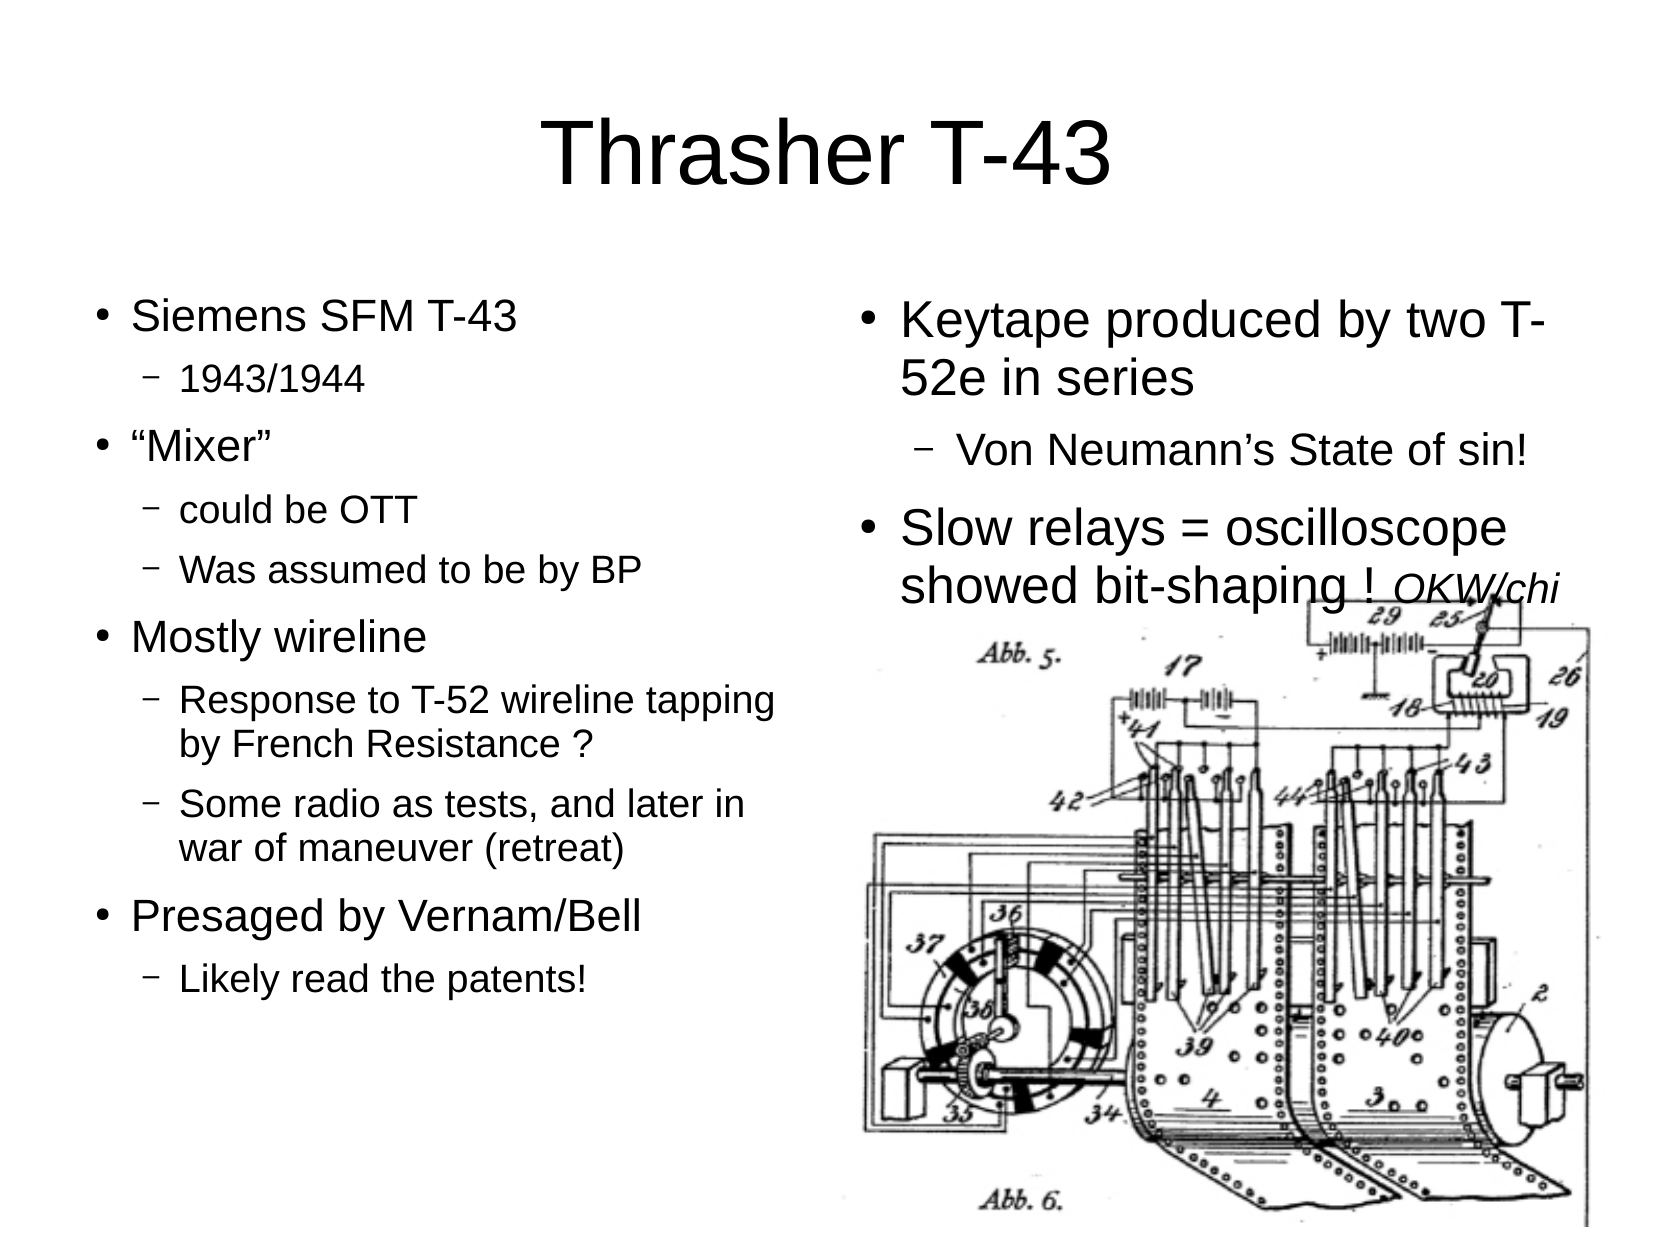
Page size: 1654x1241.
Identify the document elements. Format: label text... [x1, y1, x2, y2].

picture [840, 584, 1620, 1227]
list Keytape produced by two T-52e in series Von Neumann’s State of sin! Slow relays = oscilloscope showed bit-shaping ! OKW/chi [845, 290, 1572, 634]
list Siemens SFM T-43 1943/1944 “Mixer” could be OTT Was assumed to be by BP Mostly wireline Response to T-52 wireline tapping by French Resistance ? Some radio as tests, and later in war of maneuver (retreat) Presaged by Vernam/Bell Likely read the patents! [82, 290, 809, 1010]
title Thrasher T-43 [82, 49, 1571, 257]
